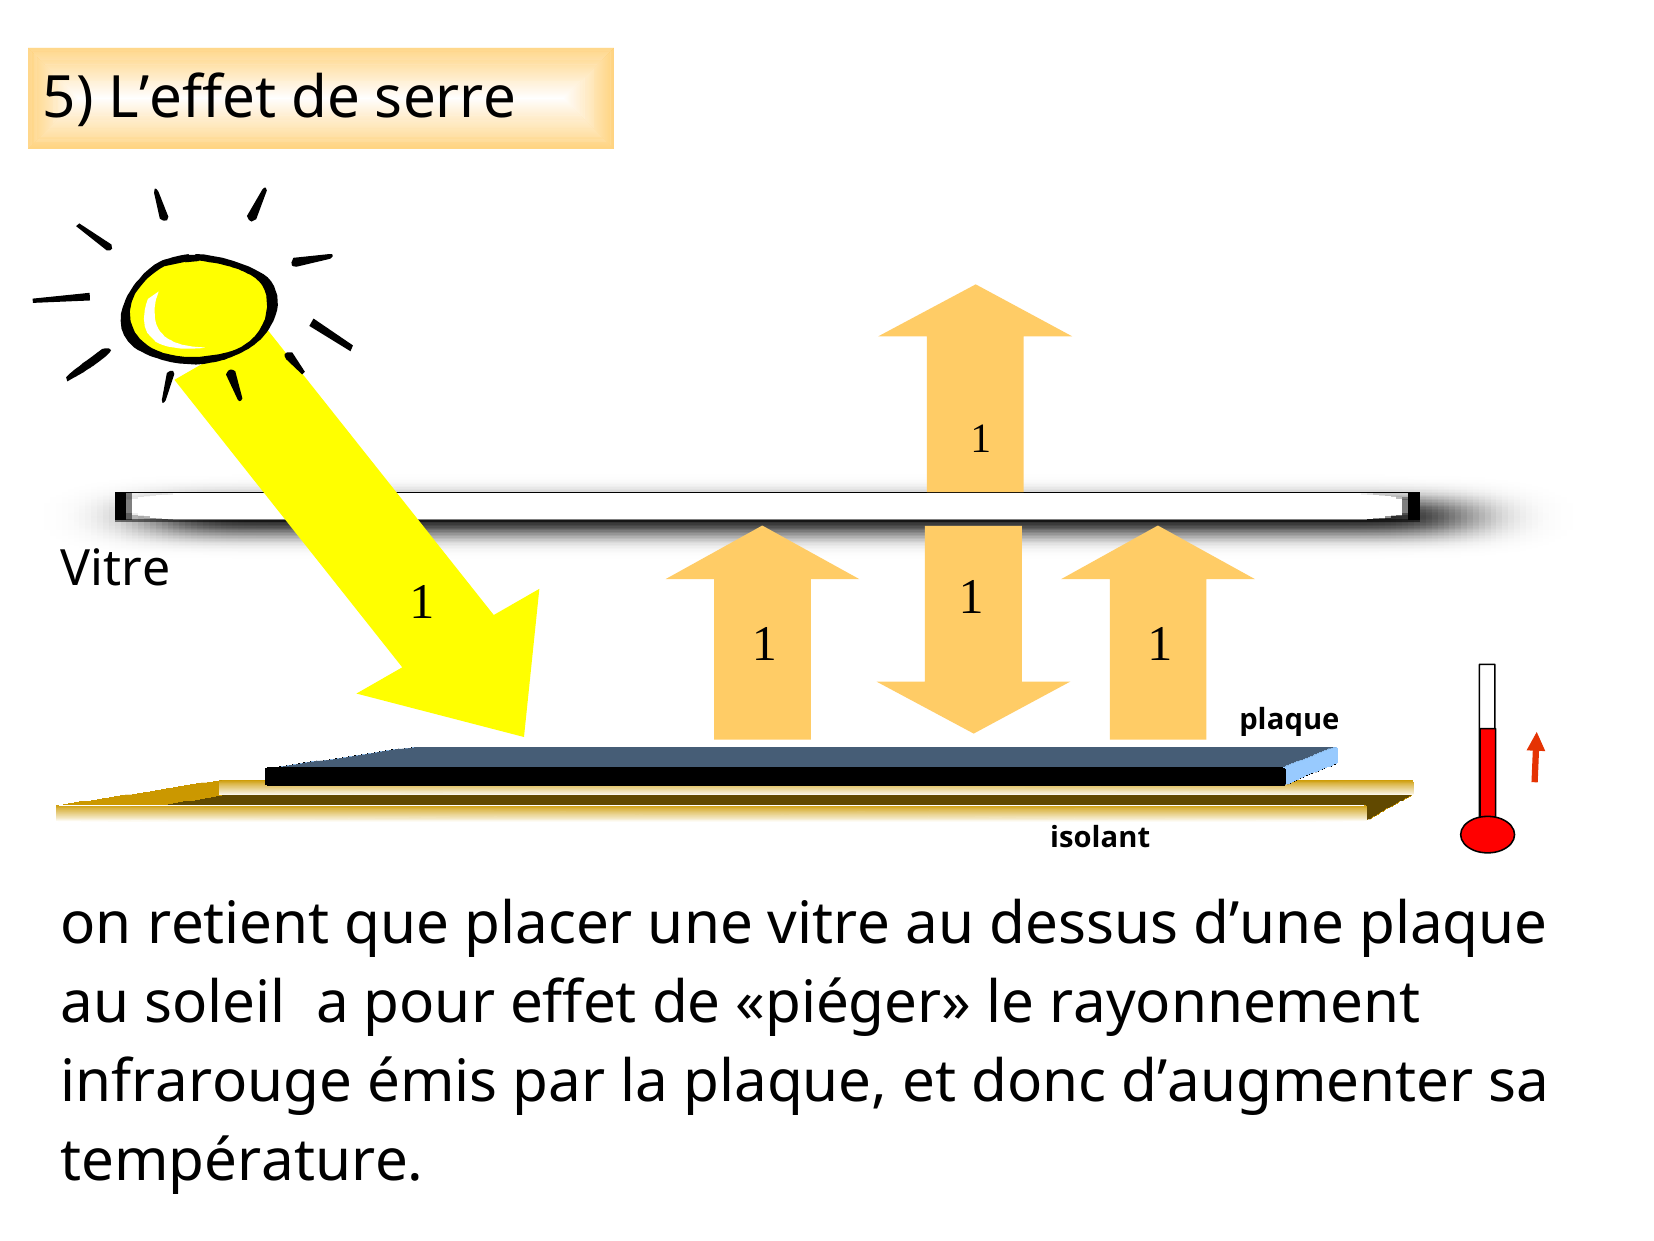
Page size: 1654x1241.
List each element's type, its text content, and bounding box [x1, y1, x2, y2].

text_box [28, 47, 615, 149]
text_box [1460, 664, 1515, 853]
text_box 1 [751, 616, 787, 687]
picture [382, 472, 1591, 564]
text_box [76, 223, 113, 251]
text_box 1 [409, 575, 445, 645]
picture [44, 737, 1429, 832]
text_box 5) L’effet de serre [28, 48, 613, 149]
text_box 1 [1147, 616, 1183, 687]
picture [27, 472, 319, 564]
text_box plaque [1224, 690, 1477, 766]
text_box on retient que placer une vitre au dessus d’une plaque au soleil a pour effet de «piéger» le rayonnement infrarouge émis par la plaque, et donc d’augmenter sa température. [45, 873, 1597, 1190]
text_box [876, 525, 1071, 734]
text_box [246, 187, 267, 222]
text_box [120, 254, 540, 738]
text_box [665, 525, 860, 740]
text_box [291, 254, 333, 267]
text_box isolant [1035, 808, 1287, 884]
text_box Vitre [45, 523, 209, 566]
text_box [32, 292, 91, 303]
text_box 1 [970, 416, 1046, 474]
text_box [154, 188, 169, 221]
text_box [309, 318, 353, 352]
text_box [1061, 525, 1255, 740]
text_box [878, 284, 1073, 493]
text_box 1 [958, 569, 1034, 640]
text_box [66, 348, 112, 382]
